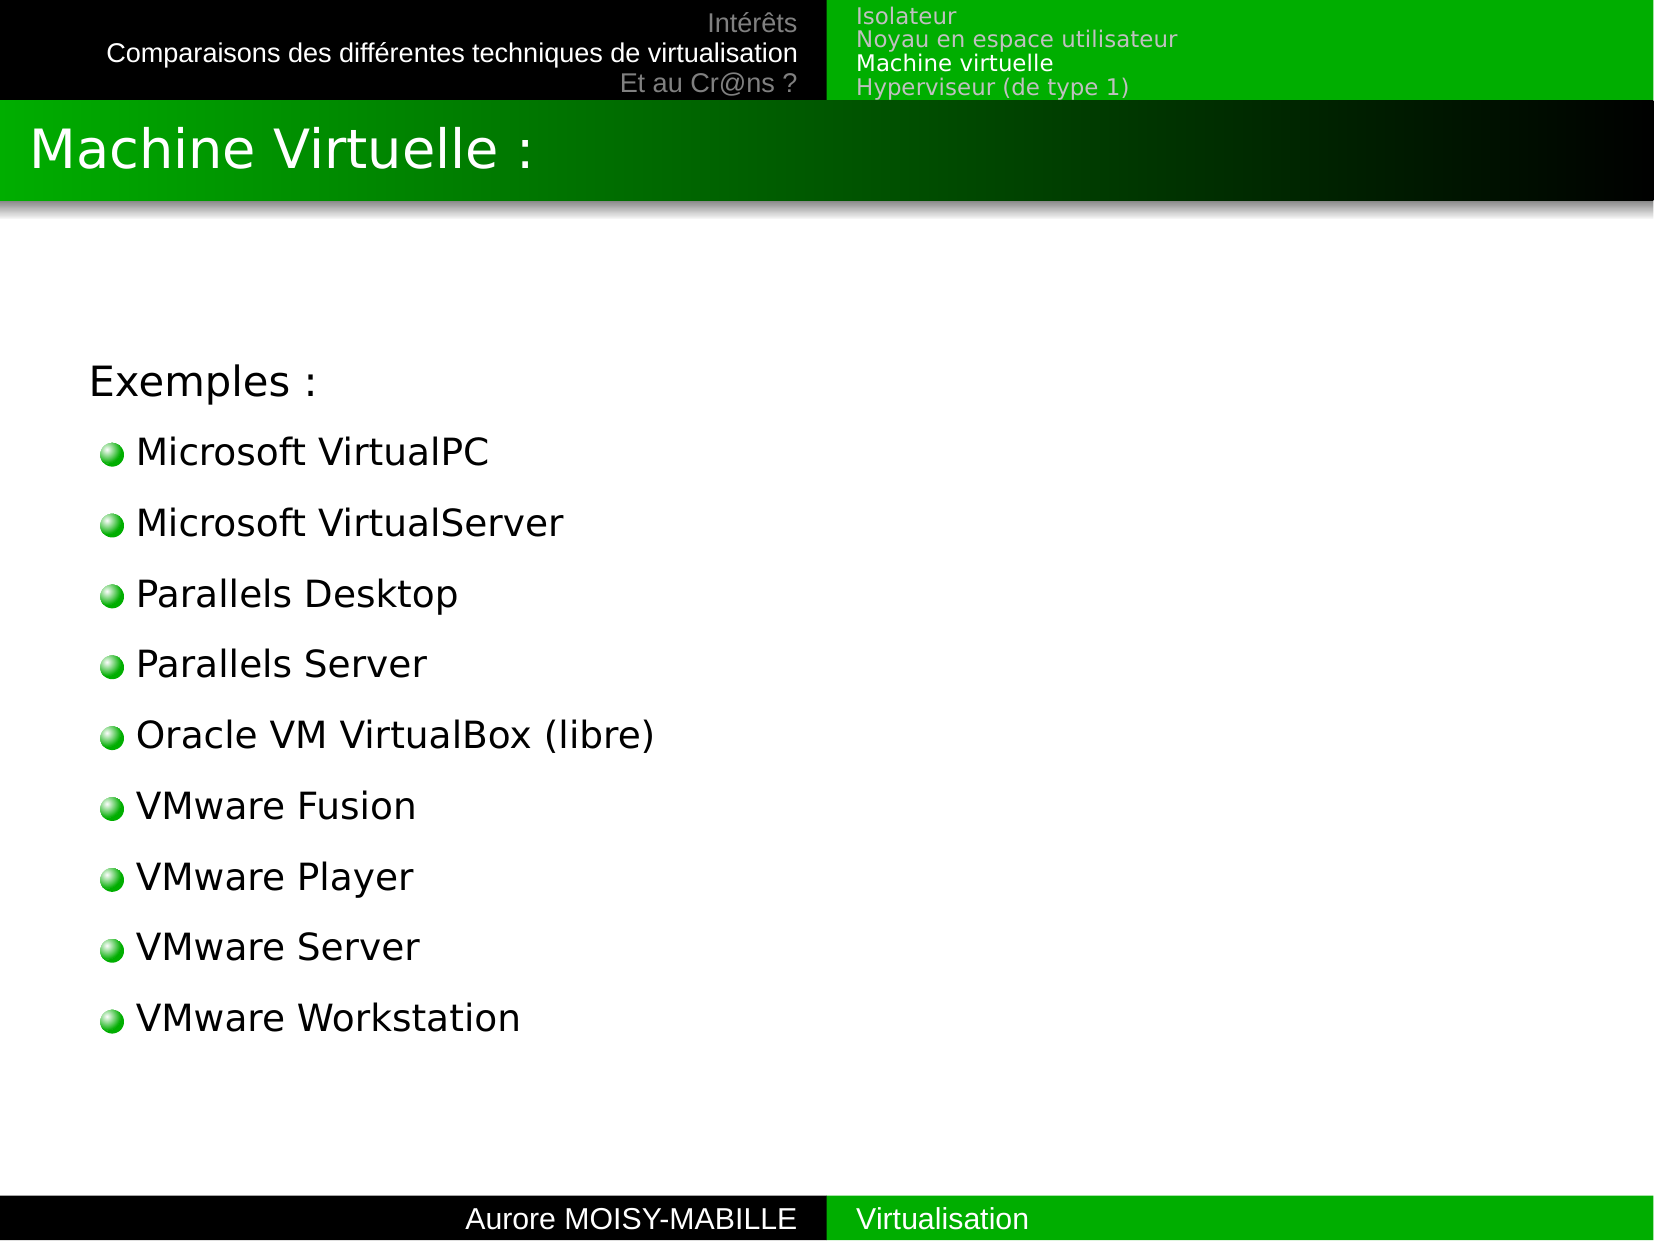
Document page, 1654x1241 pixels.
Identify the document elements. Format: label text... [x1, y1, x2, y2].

text_box [100, 797, 125, 821]
text_box Machine Virtuelle : [29, 118, 1654, 184]
text_box [0, 0, 1654, 219]
text_box Exemples : [88, 357, 562, 420]
text_box [100, 1009, 125, 1034]
text_box [100, 726, 125, 751]
text_box [100, 939, 125, 963]
text_box [100, 655, 125, 680]
text_box Intérêts Comparaisons des différentes techniques de virtualisation Et au Cr@ns ? [0, 7, 798, 99]
text_box Virtualisation [856, 1202, 1654, 1238]
text_box [100, 442, 125, 467]
text_box [100, 584, 125, 609]
text_box Isolateur Noyau en espace utilisateur Machine virtuelle Hyperviseur (de type 1) [856, 5, 1625, 101]
text_box [0, 1195, 1654, 1241]
text_box [100, 868, 125, 892]
text_box Aurore MOISY-MABILLE [0, 1202, 798, 1238]
text_box Microsoft VirtualPC Microsoft VirtualServer Parallels Desktop Parallels Server Oracle VM VirtualBox (libre) VMware Fusion VMware Player VMware Server VMware Workstation [135, 431, 1630, 1113]
text_box [100, 513, 125, 538]
